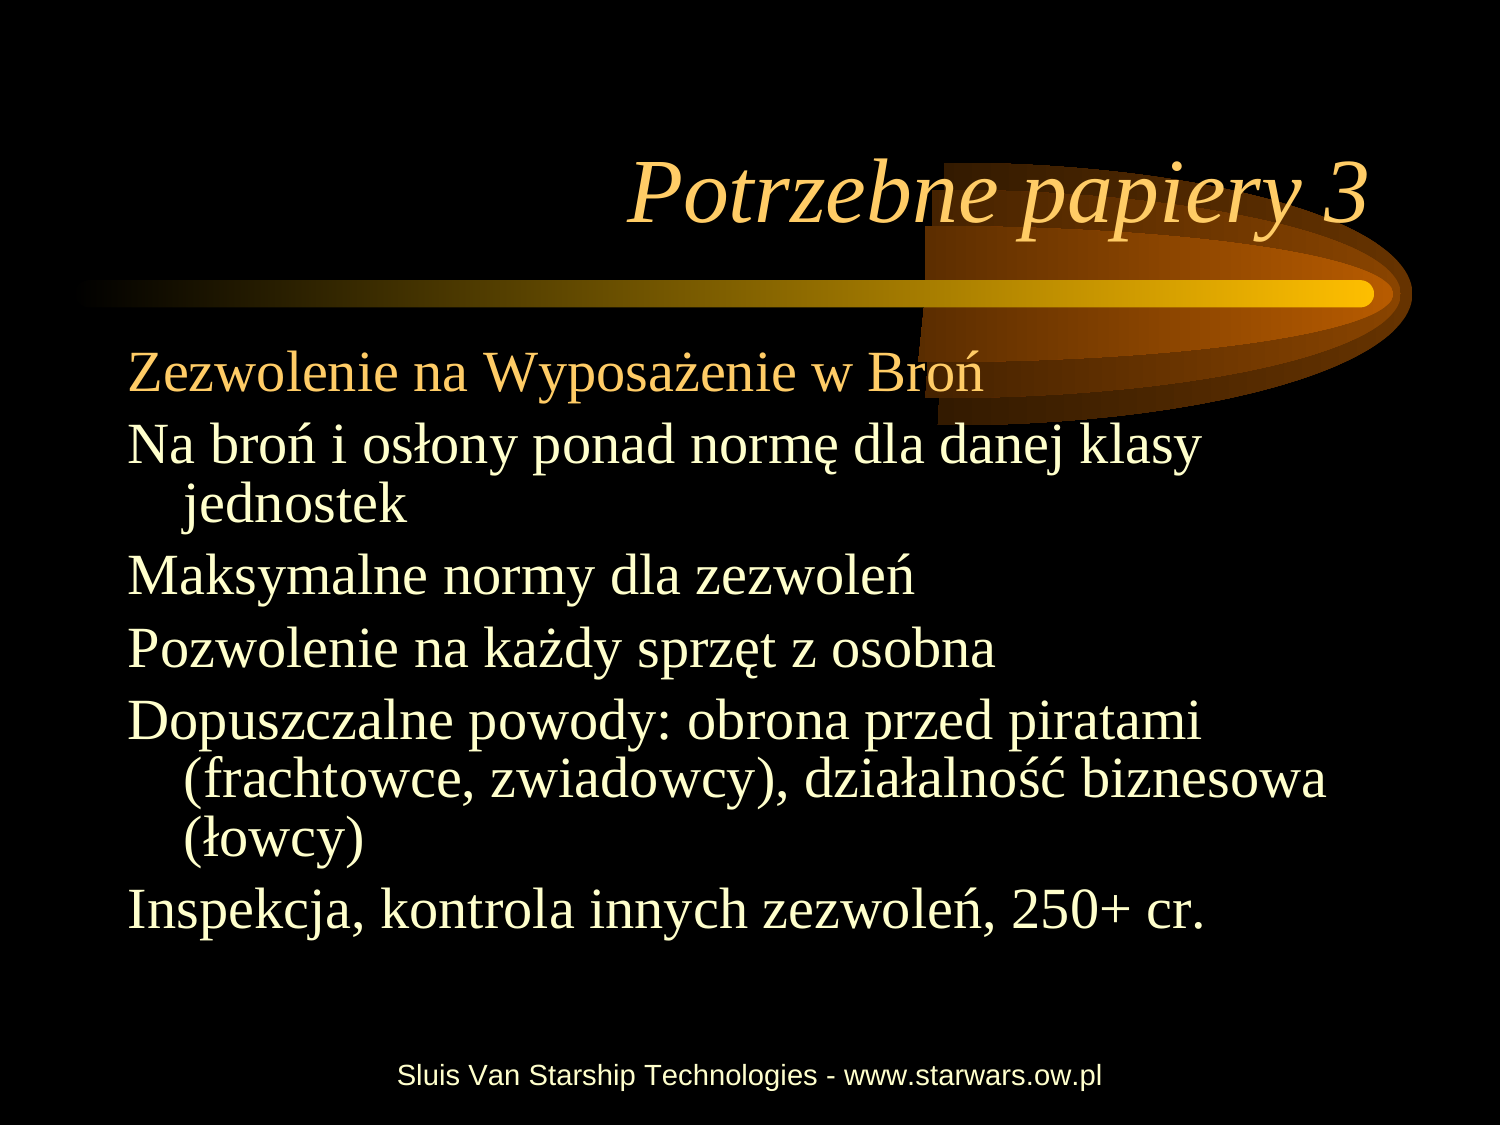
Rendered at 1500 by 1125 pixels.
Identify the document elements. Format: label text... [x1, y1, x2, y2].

list Zezwolenie na Wyposażenie w Broń Na broń i osłony ponad normę dla danej klasy jednostek Maksymalne normy dla zezwoleń Pozwolenie na każdy sprzęt z osobna Dopuszczalne powody: obrona przed piratami (frachtowce, zwiadowcy), działalność biznesowa (łowcy) Inspekcja, kontrola innych zezwoleń, 250+ cr. [112, 337, 1388, 1013]
title Potrzebne papiery 3 [112, 62, 1388, 250]
